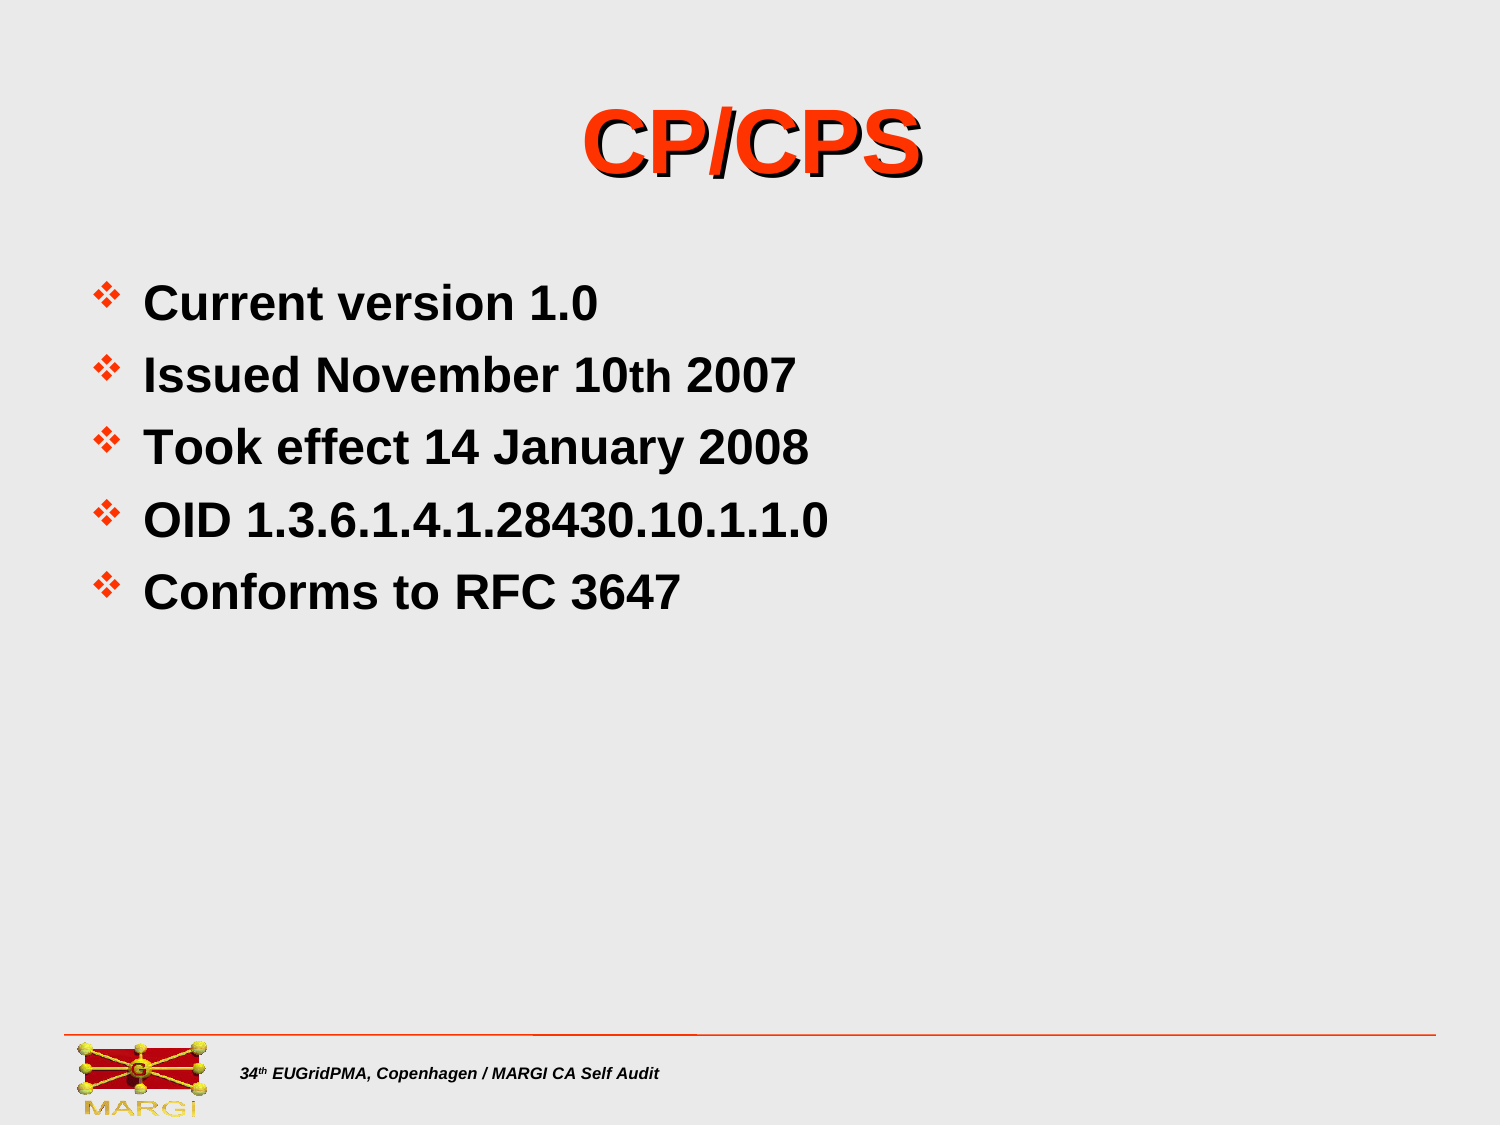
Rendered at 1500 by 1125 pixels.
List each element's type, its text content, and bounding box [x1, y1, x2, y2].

text_box CP/CPS [76, 42, 1427, 231]
text_box Current version 1.0 Issued November 10th 2007 Took effect 14 January 2008 OID 1.3.6.1.4.1.28430.10.1.1.0 Conforms to RFC 3647 [75, 262, 1426, 1005]
picture [67, 1033, 219, 1123]
